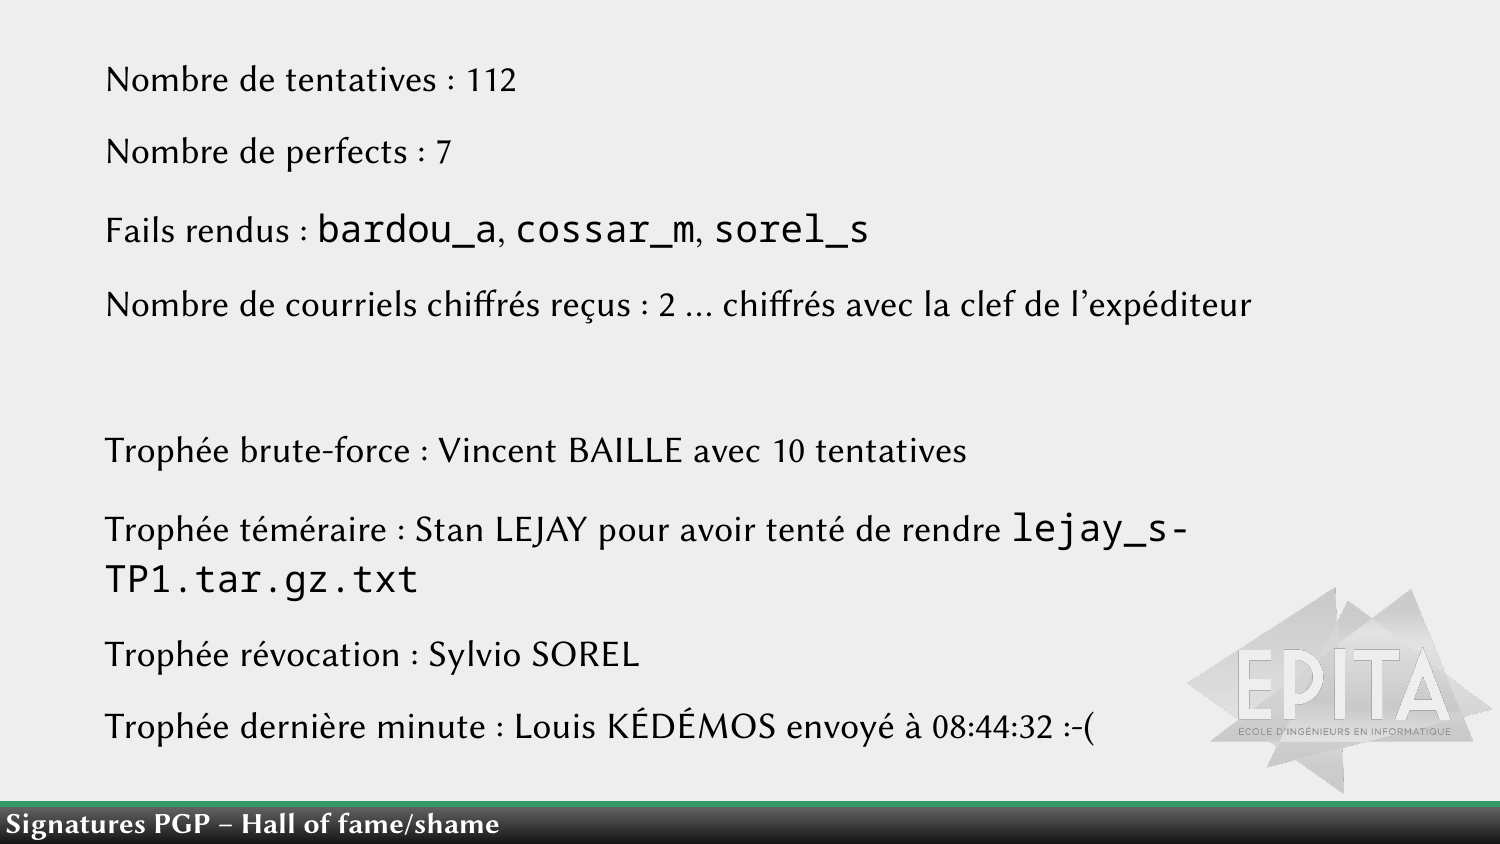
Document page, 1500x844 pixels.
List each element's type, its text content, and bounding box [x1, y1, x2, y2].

title Signatures PGP – Hall of fame/shame [5, 801, 1075, 844]
list Nombre de tentatives : 112 Nombre de perfects : 7 Fails rendus : bardou_a, cossar_m, sorel_s Nombre de courriels chiffrés reçus : 2 … chiffrés avec la clef de l’expéditeur Trophée brute-force : Vincent Baille avec 10 tentatives Trophée téméraire : Stan Lejay pour avoir tenté de rendre lejay_s-TP1.tar.gz.txt Trophée révocation : Sylvio Sorel Trophée dernière minute : Louis Kédémos envoyé à 08:44:32 :-( [33, 23, 1467, 783]
picture [1187, 587, 1492, 794]
